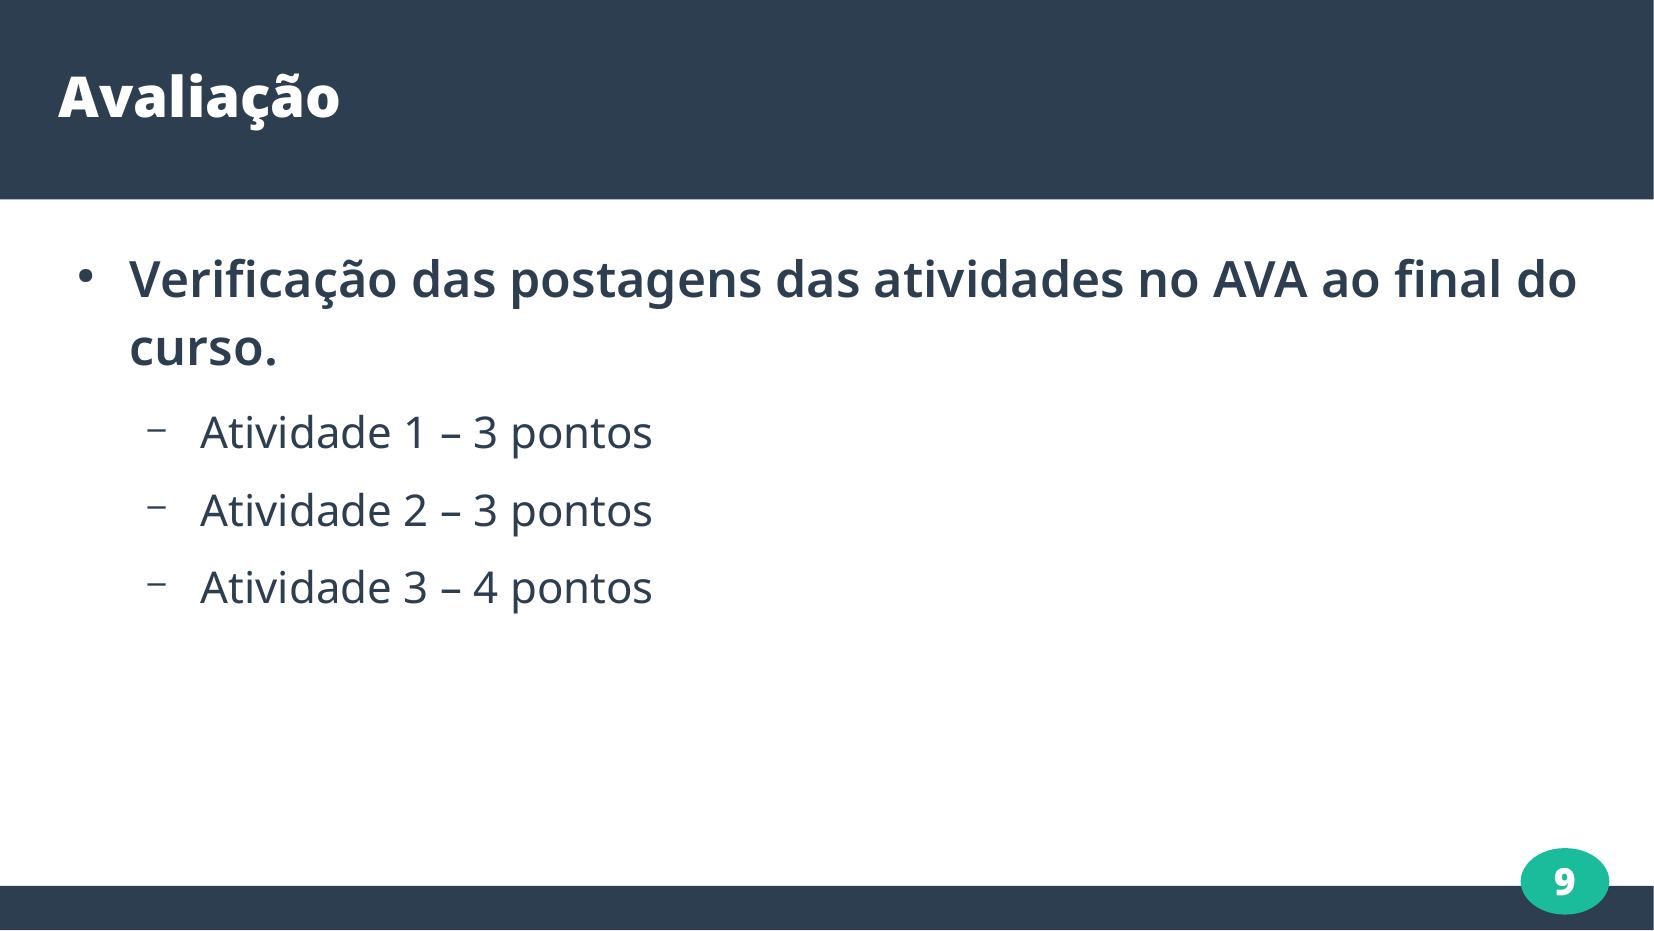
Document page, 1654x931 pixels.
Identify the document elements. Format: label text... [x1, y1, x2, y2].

title Avaliação [59, 37, 1595, 155]
list Verificação das postagens das atividades no AVA ao final do curso. Atividade 1 – 3 pontos Atividade 2 – 3 pontos Atividade 3 – 4 pontos [59, 243, 1595, 864]
